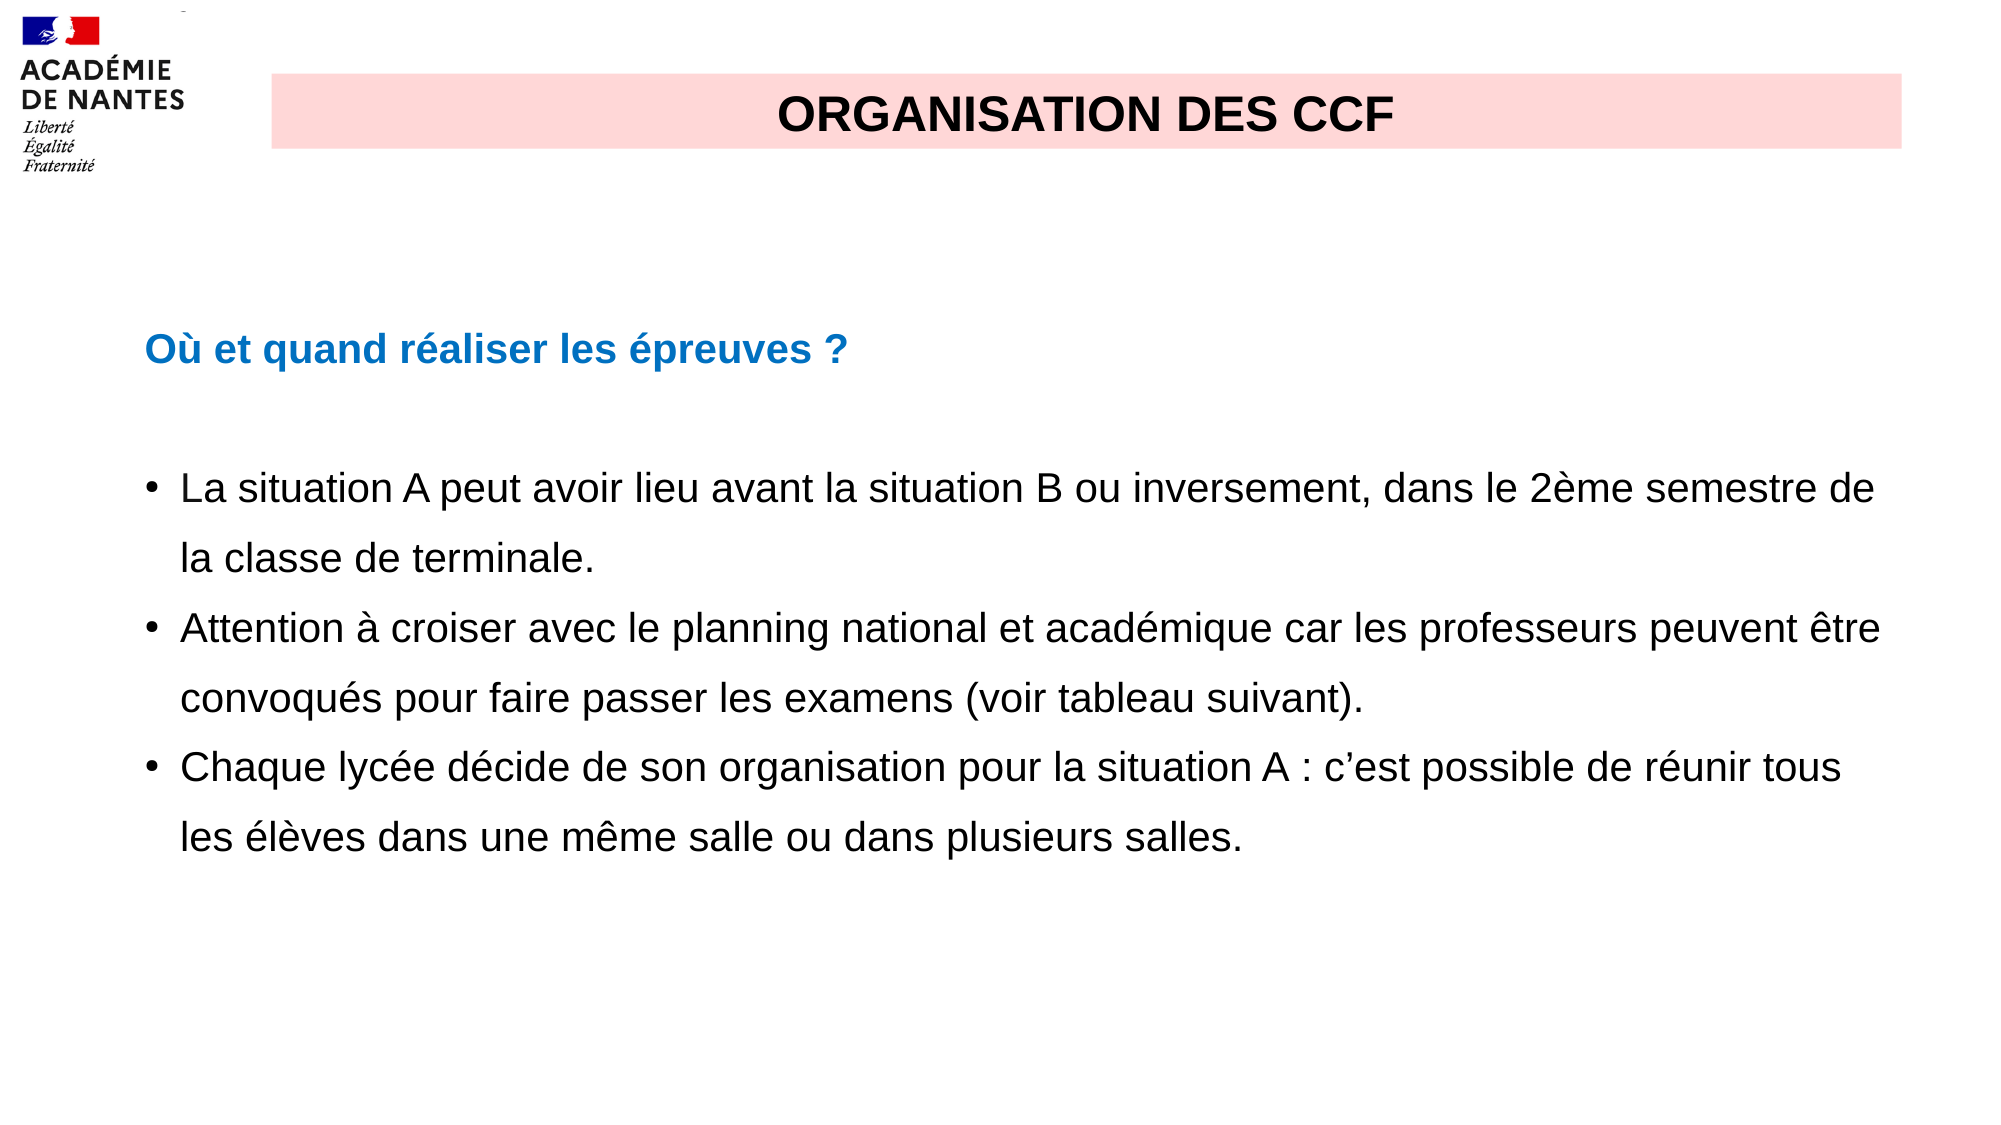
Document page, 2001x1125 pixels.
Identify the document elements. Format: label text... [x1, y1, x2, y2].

picture [11, 11, 186, 178]
text_box Où et quand réaliser les épreuves ? La situation A peut avoir lieu avant la situation B ou inversement, dans le 2ème semestre de la classe de terminale. Attention à croiser avec le planning national et académique car les professeurs peuvent être convoqués pour faire passer les examens (voir tableau suivant). Chaque lycée décide de son organisation pour la situation A : c’est possible de réunir tous les élèves dans une même salle ou dans plusieurs salles. [129, 295, 1902, 868]
text_box ORGANISATION DES CCF [271, 73, 1902, 149]
